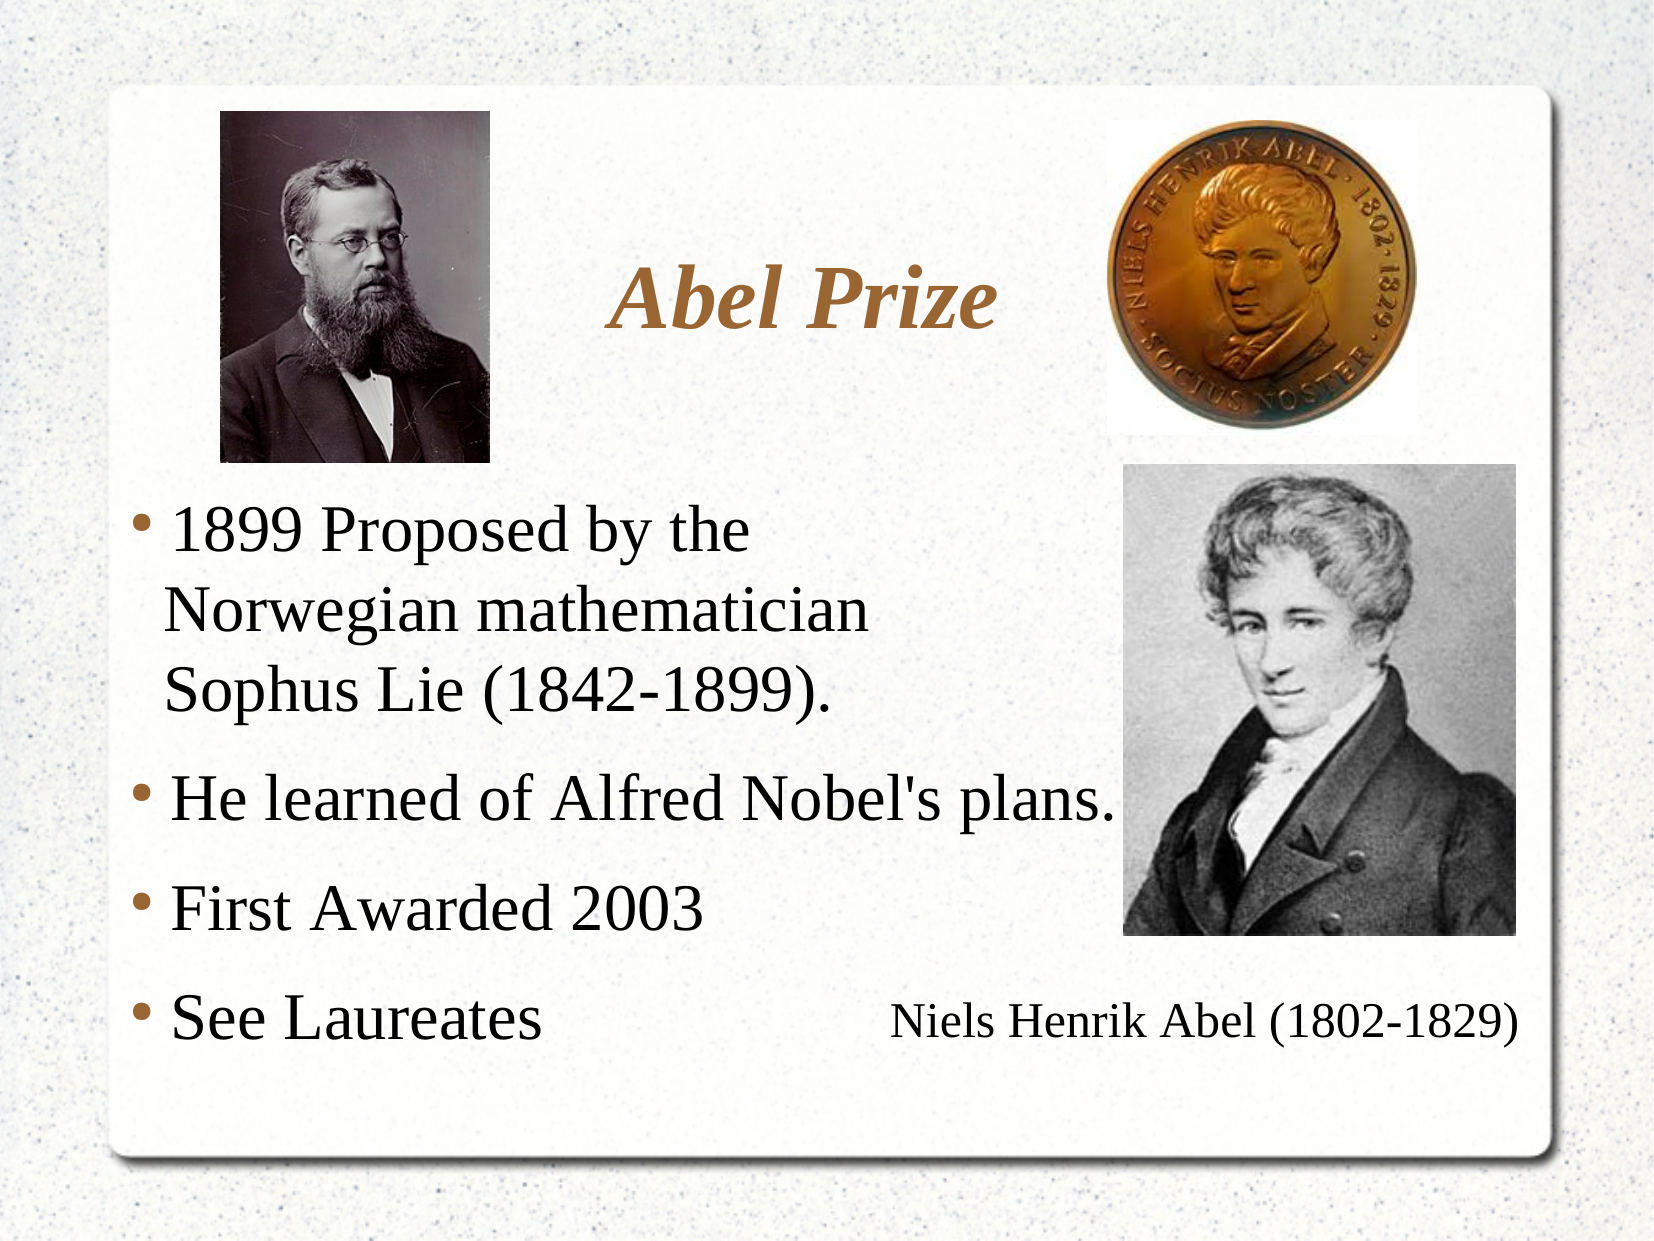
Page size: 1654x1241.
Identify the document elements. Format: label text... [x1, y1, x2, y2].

picture [1123, 465, 1516, 936]
title Abel Prize [490, 187, 1107, 395]
picture [220, 111, 490, 463]
picture [1107, 121, 1417, 436]
list 1899 Proposed by the Norwegian mathematician Sophus Lie (1842-1899). He learned of Alfred Nobel's plans. First Awarded 2003 See Laureates [129, 484, 1150, 1134]
list Niels Henrik Abel (1802-1829) [889, 987, 1538, 1063]
